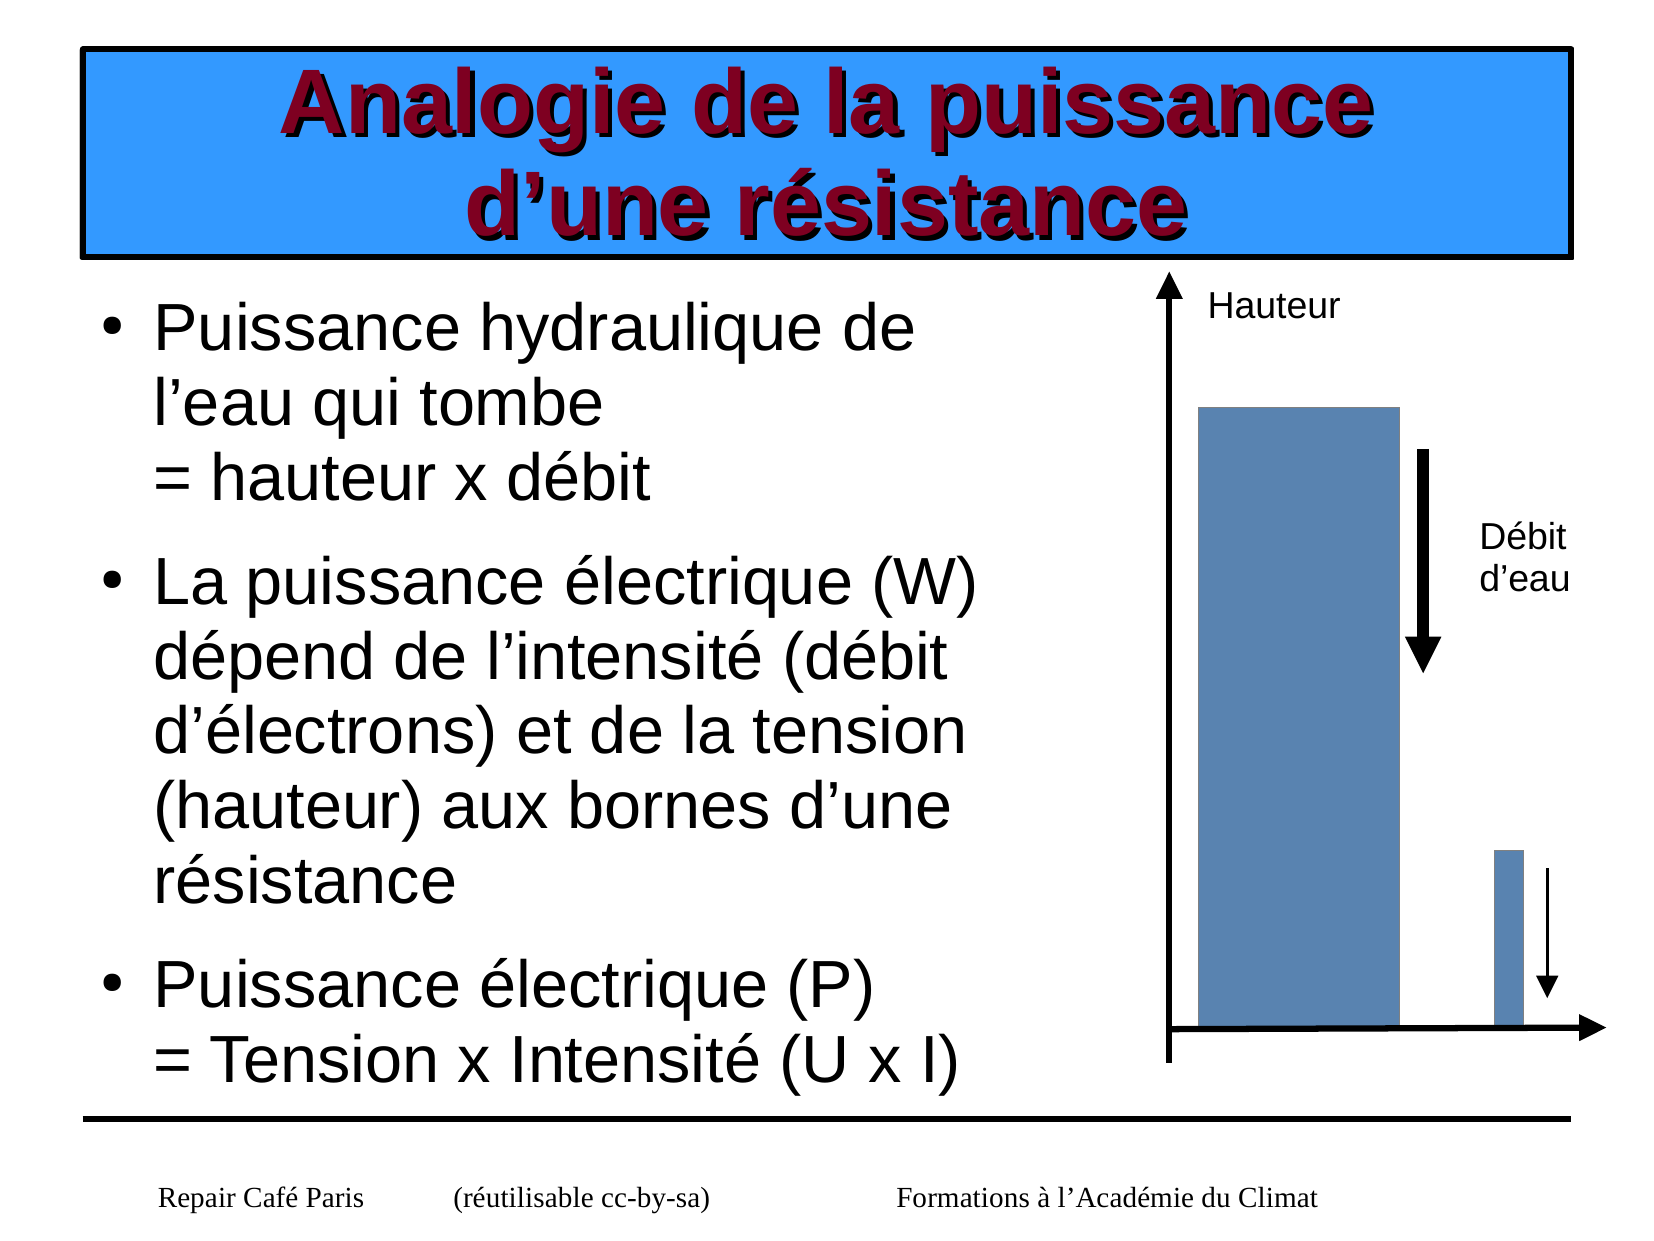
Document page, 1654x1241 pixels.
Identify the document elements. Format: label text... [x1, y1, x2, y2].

text_box [1198, 407, 1400, 1025]
text_box [1494, 850, 1524, 1024]
text_box Débit d’eau [1464, 507, 1586, 607]
title Analogie de la puissance d’une résistance [82, 49, 1571, 257]
text_box Hauteur [1192, 277, 1356, 335]
list Puissance hydraulique de l’eau qui tombe = hauteur x débit La puissance électrique (W) dépend de l’intensité (débit d’électrons) et de la tension (hauteur) aux bornes d’une résistance Puissance électrique (P) = Tension x Intensité (U x I) [82, 290, 1016, 1097]
